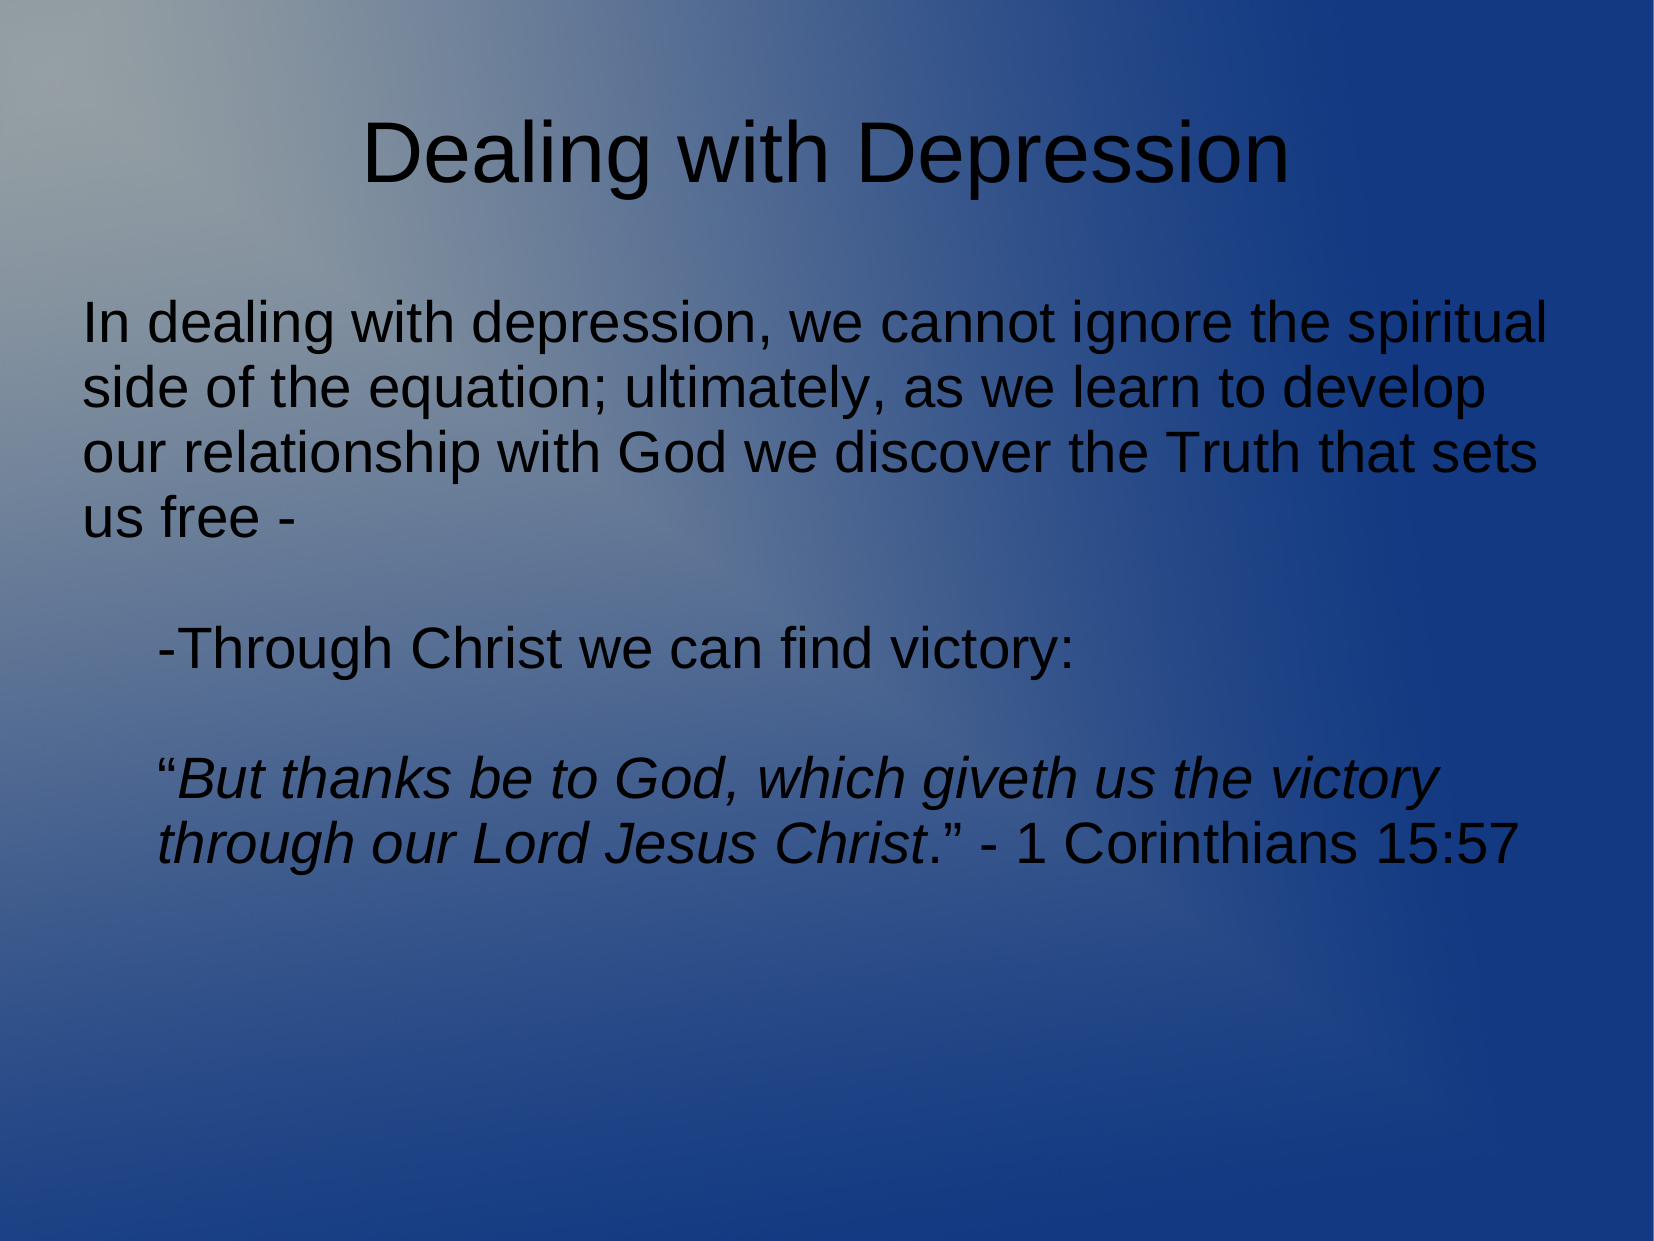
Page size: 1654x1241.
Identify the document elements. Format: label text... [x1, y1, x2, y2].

picture [0, 0, 1654, 1241]
title Dealing with Depression [82, 49, 1571, 257]
subtitle In dealing with depression, we cannot ignore the spiritual side of the equation; ultimately, as we learn to develop our relationship with God we discover the Truth that sets us free - -Through Christ we can find victory: “But thanks be to God, which giveth us the victory through our Lord Jesus Christ.” - 1 Corinthians 15:57 [82, 290, 1571, 1241]
